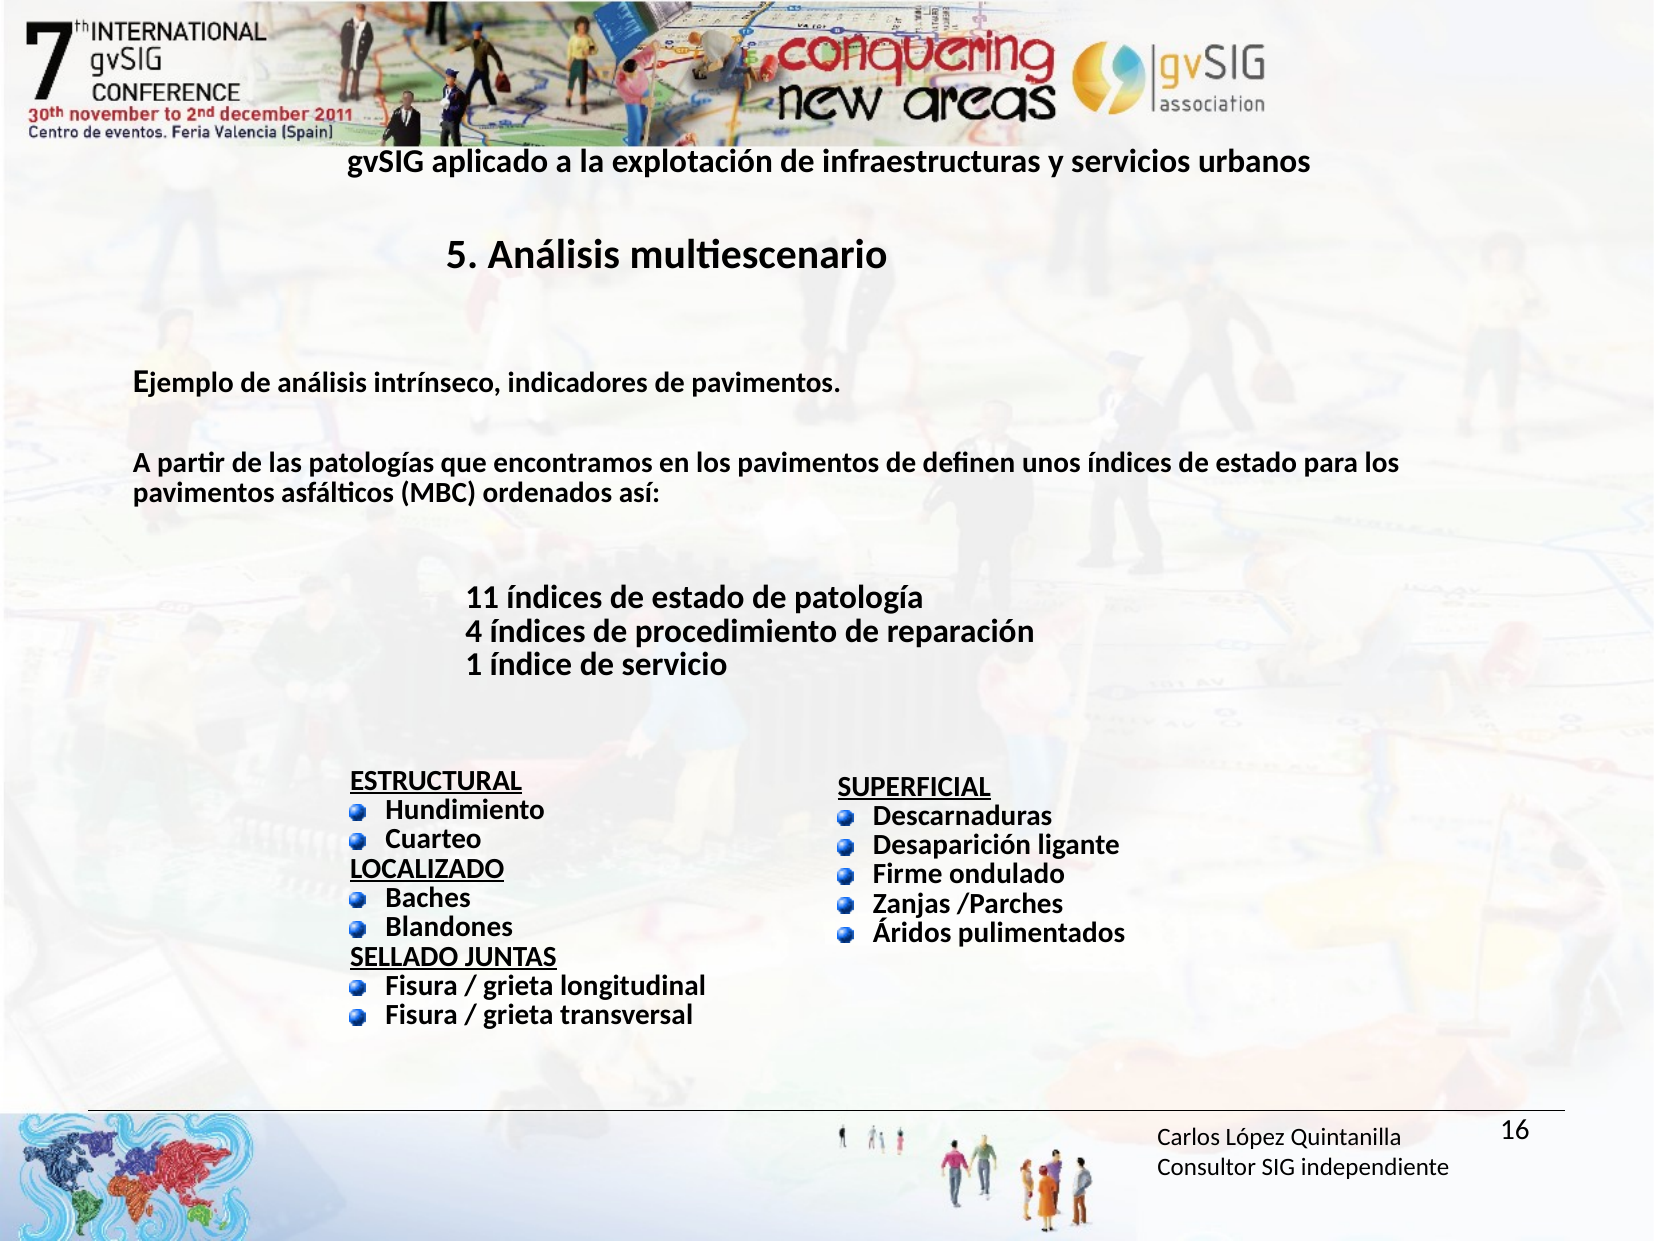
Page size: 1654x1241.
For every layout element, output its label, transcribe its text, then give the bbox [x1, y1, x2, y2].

title Carlos López Quintanilla Consultor SIG independiente [1142, 1112, 1527, 1203]
text_box ESTRUCTURAL Hundimiento Cuarteo LOCALIZADO Baches Blandones SELLADO JUNTAS Fisura / grieta longitudinal Fisura / grieta transversal [335, 760, 861, 1096]
text_box SUPERFICIAL Descarnaduras Desaparición ligante Firme ondulado Zanjas /Parches Áridos pulimentados [822, 766, 1348, 1064]
text_box 5. Análisis multiescenario [431, 230, 1111, 297]
title gvSIG aplicado a la explotación de infraestructuras y servicios urbanos [76, 131, 1583, 187]
text_box 11 índices de estado de patología 4 índices de procedimiento de reparación 1 índice de servicio [450, 576, 1051, 714]
picture [0, 0, 1654, 1241]
text_box Ejemplo de análisis intrínseco, indicadores de pavimentos. A partir de las patologías que encontramos en los pavimentos de definen unos índices de estado para los pavimentos asfálticos (MBC) ordenados así: [118, 360, 1536, 563]
text_box <number> [1485, 1110, 1638, 1161]
